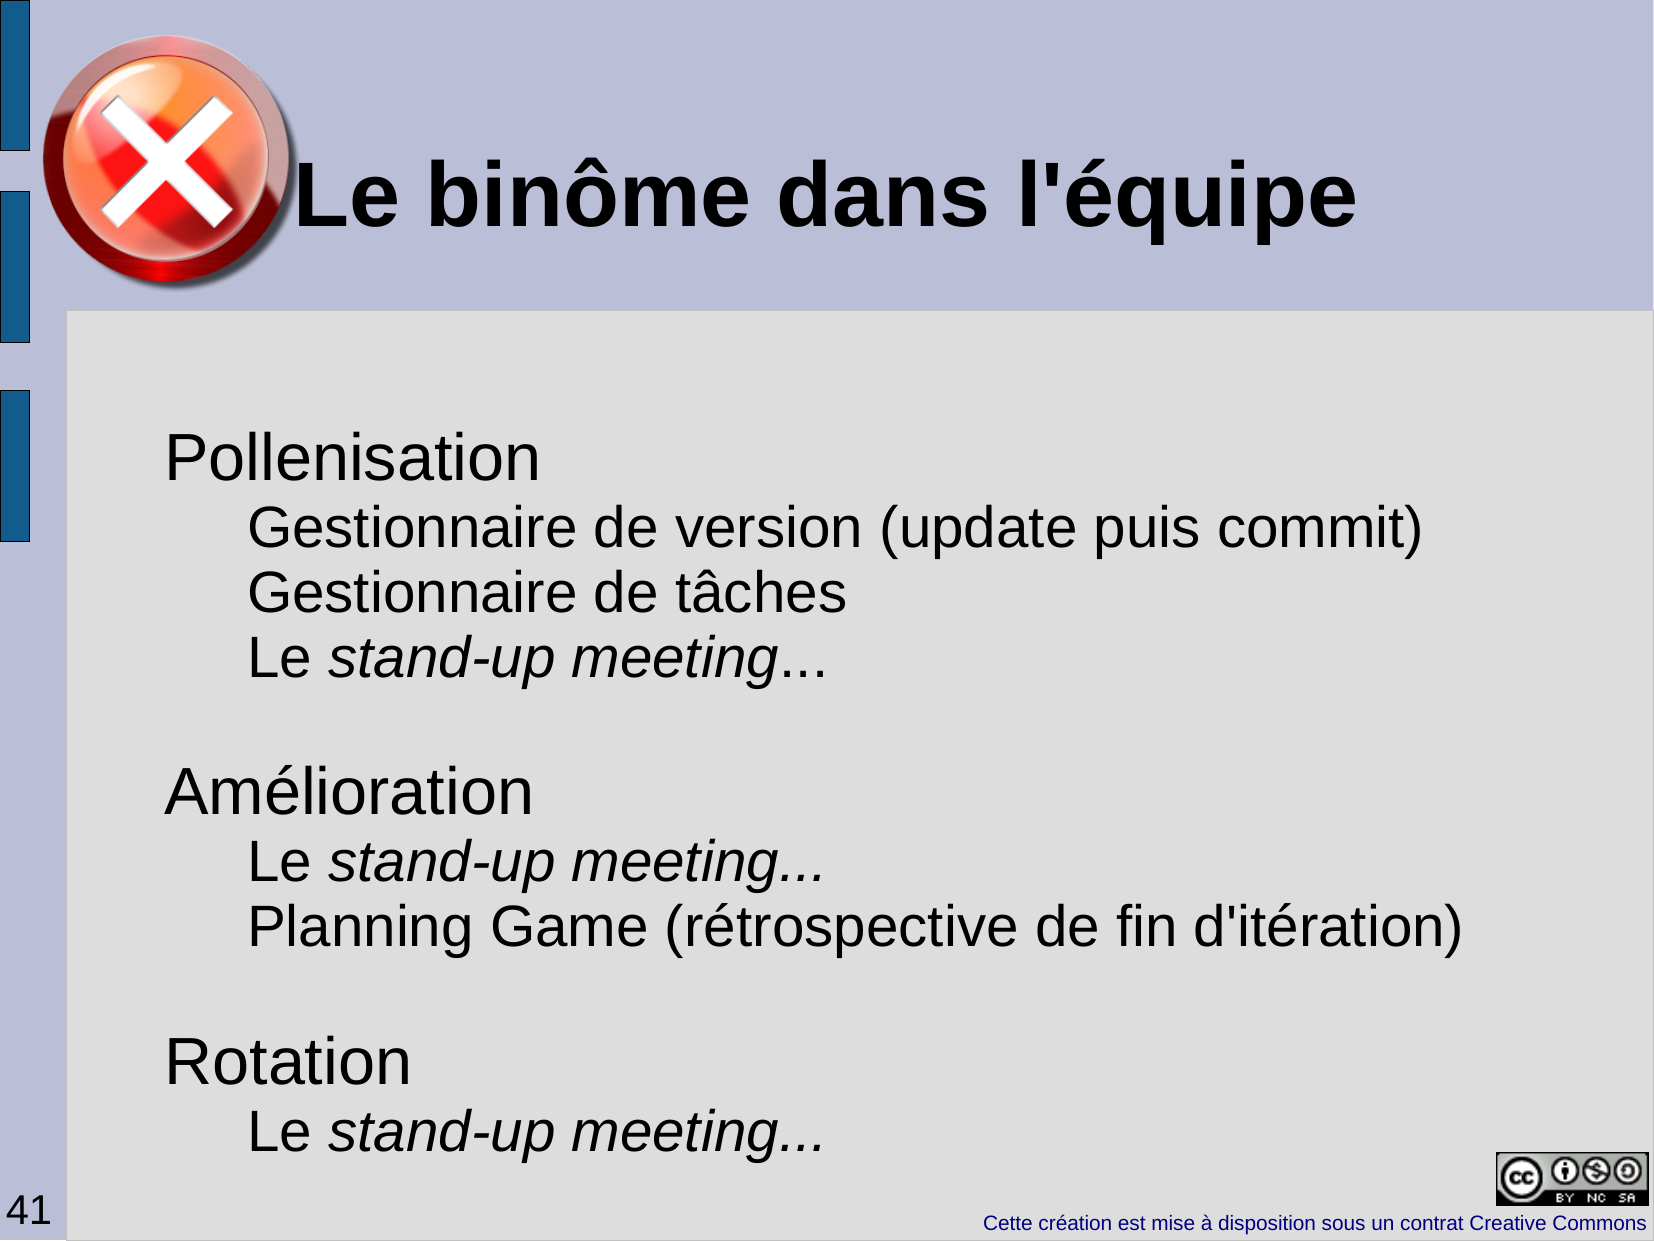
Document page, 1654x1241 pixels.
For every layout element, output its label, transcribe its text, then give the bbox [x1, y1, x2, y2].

title Le binôme dans l'équipe [46, 91, 1608, 299]
picture [29, 22, 303, 296]
picture [1496, 1152, 1649, 1206]
list Pollenisation Gestionnaire de version (update puis commit) Gestionnaire de tâches Le stand-up meeting... Amélioration Le stand-up meeting... Planning Game (rétrospective de fin d'itération) Rotation Le stand-up meeting... [152, 344, 1534, 1163]
